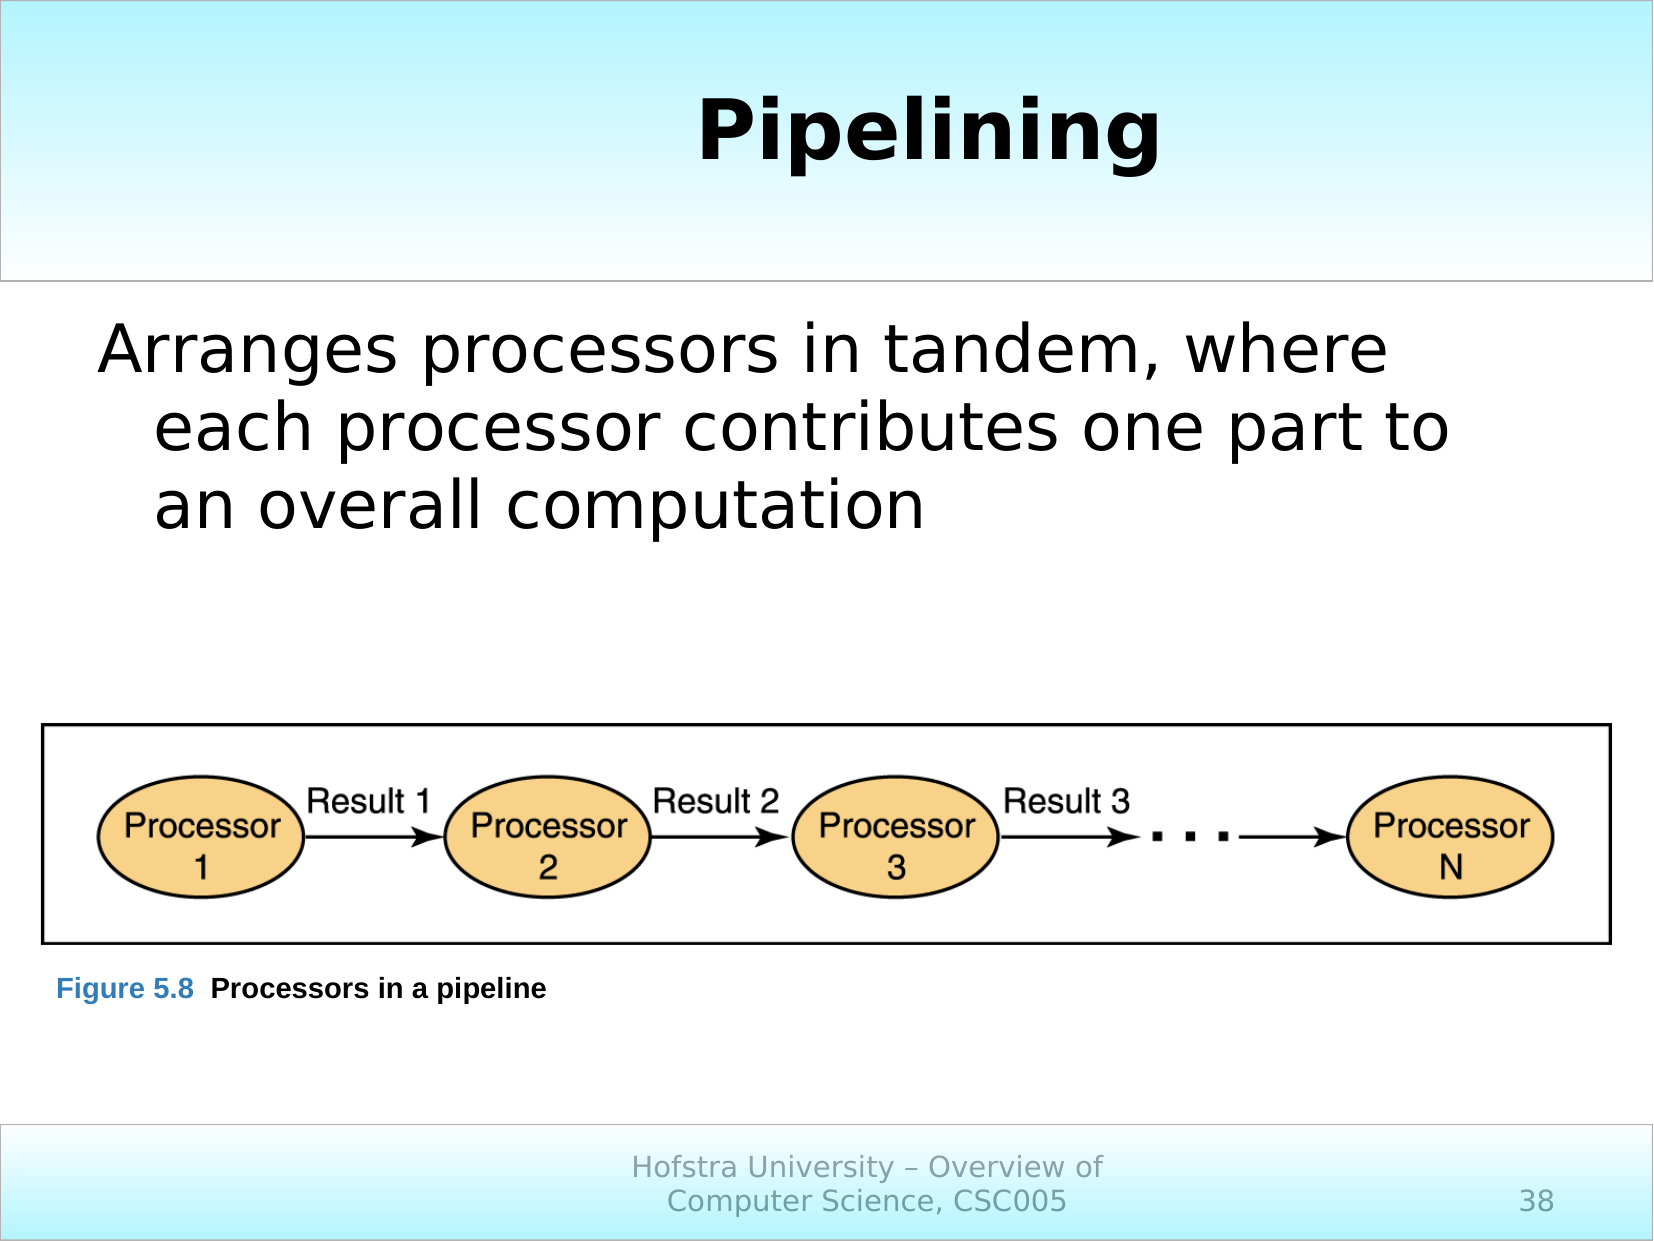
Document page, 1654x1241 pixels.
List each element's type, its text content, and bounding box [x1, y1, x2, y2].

list Arranges processors in tandem, where each processor contributes one part to an overall computation [82, 966, 1571, 1131]
text_box Figure 5.8 Processors in a pipeline [41, 964, 563, 1014]
title Pipelining [247, 27, 1612, 235]
picture [20, 702, 1633, 966]
list Arranges processors in tandem, where each processor contributes one part to an overall computation [82, 303, 1571, 702]
